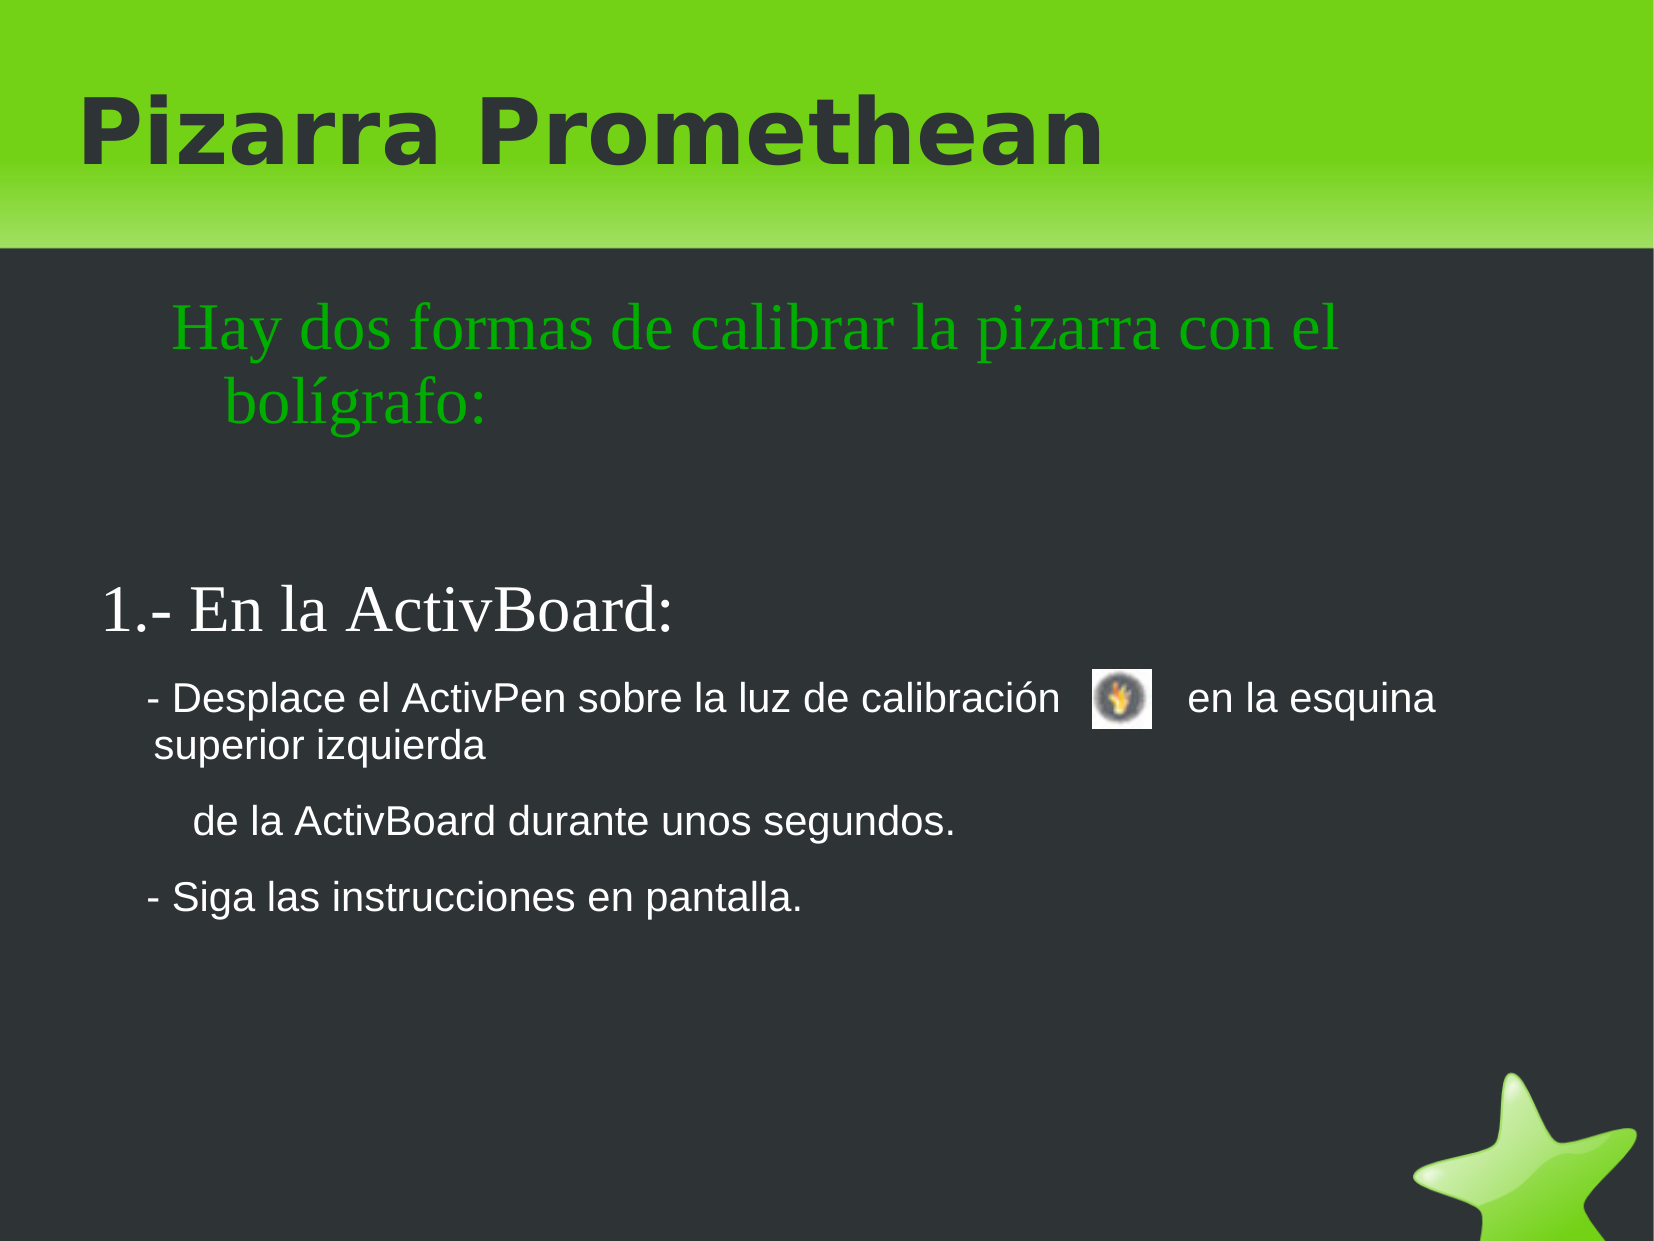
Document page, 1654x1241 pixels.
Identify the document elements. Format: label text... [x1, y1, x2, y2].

list Hay dos formas de calibrar la pizarra con el bolígrafo: 1.- En la ActivBoard: - Desplace el ActivPen sobre la luz de calibración en la esquina superior izquierda de la ActivBoard durante unos segundos. - Siga las instrucciones en pantalla. [82, 290, 1571, 1094]
title Pizarra Promethean [76, 29, 1565, 237]
picture [0, 0, 1654, 1241]
